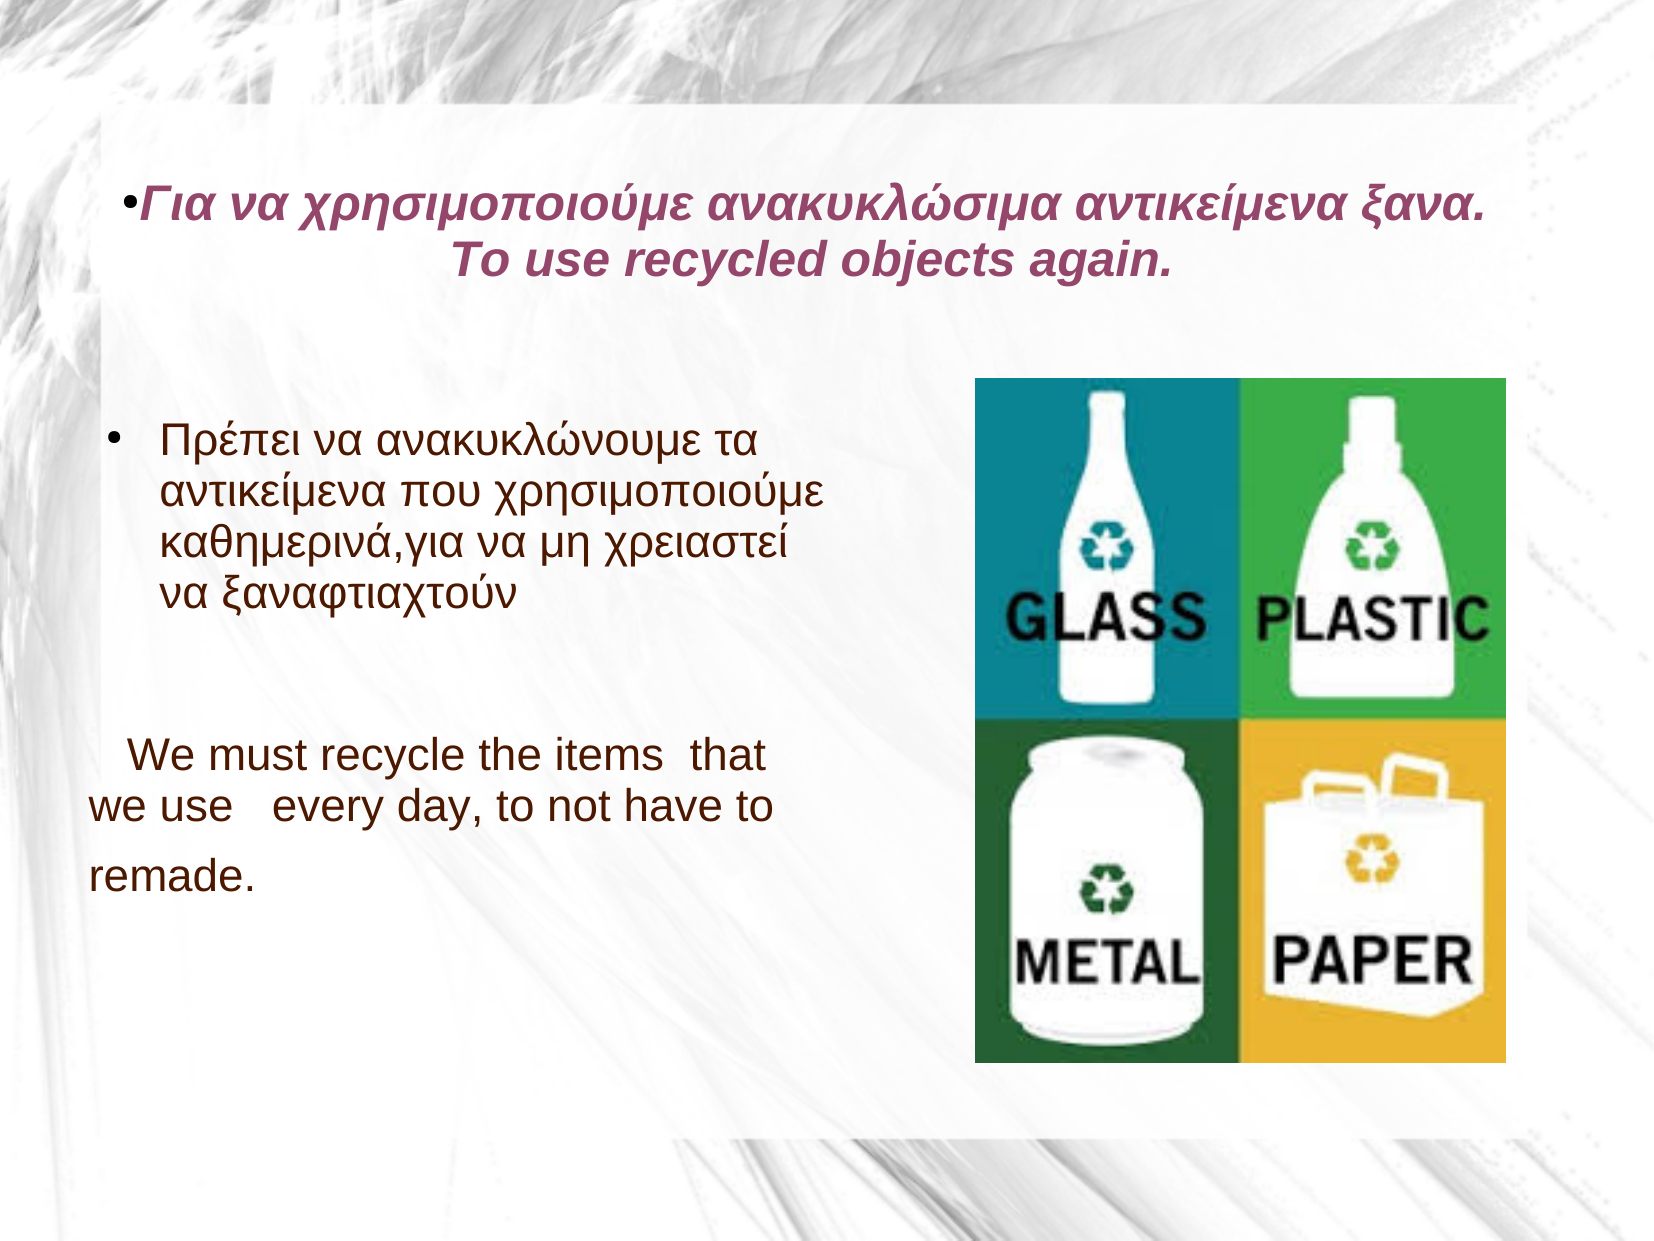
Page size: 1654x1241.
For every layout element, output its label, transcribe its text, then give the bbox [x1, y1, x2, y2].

title Για να χρησιμοποιούμε ανακυκλώσιμα αντικείμενα ξανα. To use recycled objects again. [118, 147, 1506, 316]
list Πρέπει να ανακυκλώνουμε τα αντικείμενα που χρησιμοποιούμε καθημερινά,για να μη χρειαστεί να ξαναφτιαχτούν We must recycle the items that we use every day, to not have to remade. [88, 413, 827, 1024]
picture [0, 0, 1654, 1241]
